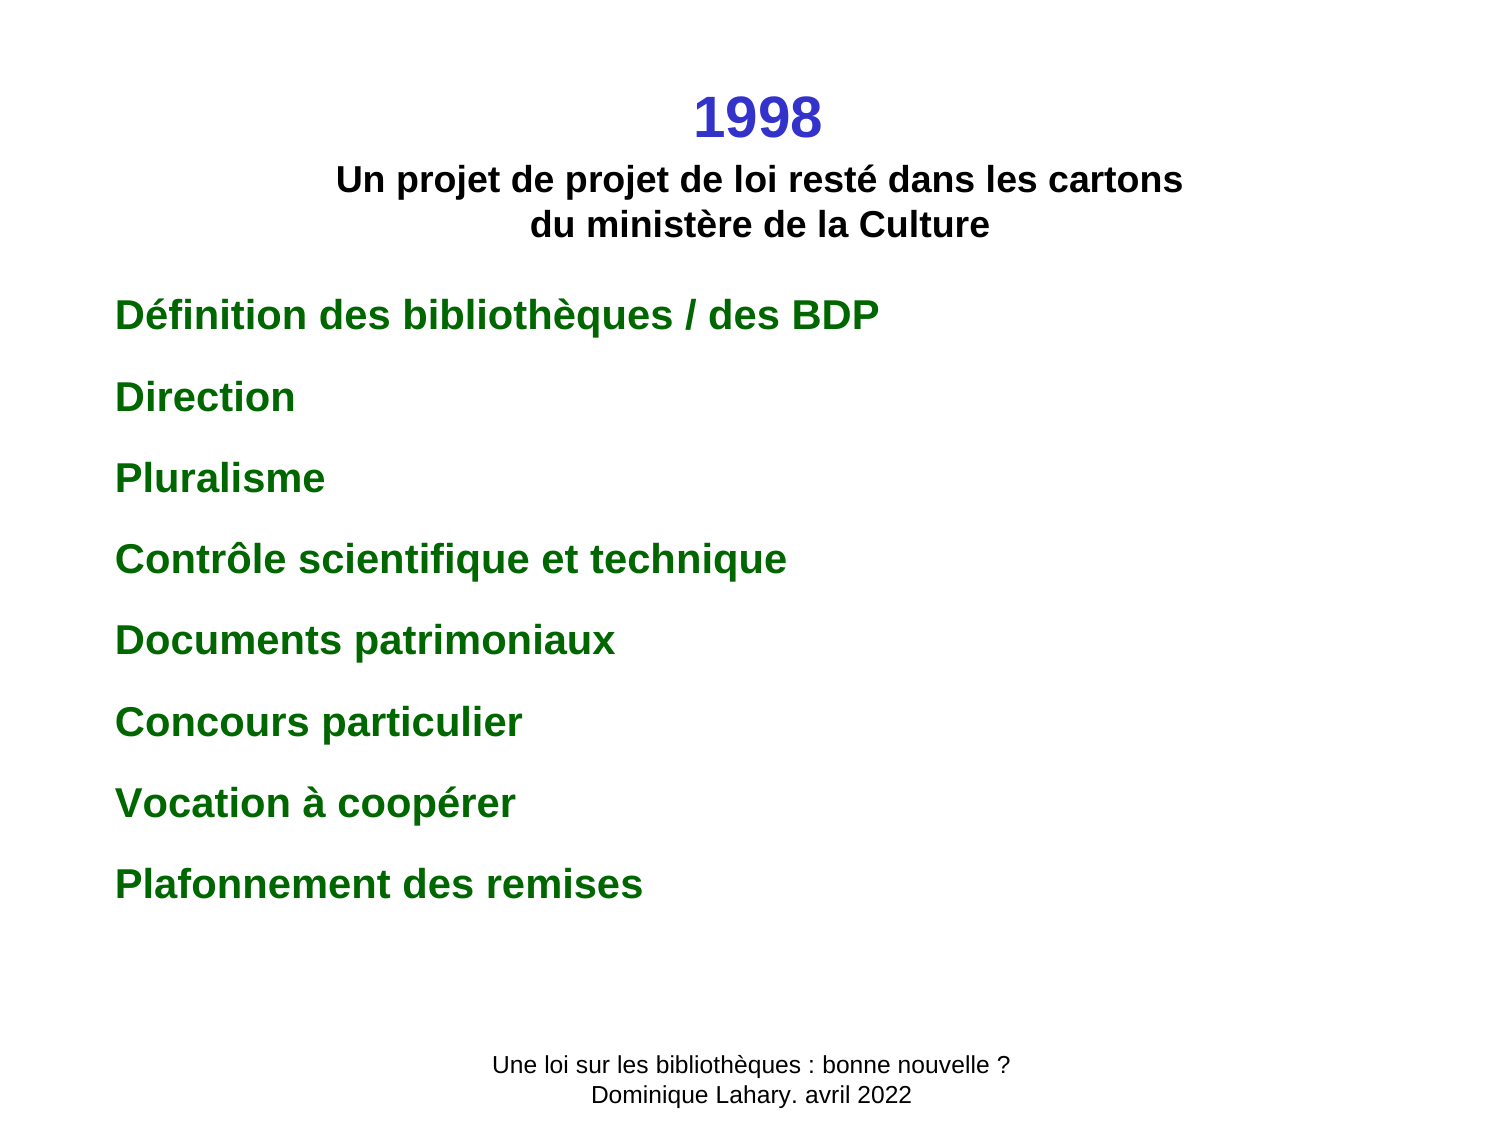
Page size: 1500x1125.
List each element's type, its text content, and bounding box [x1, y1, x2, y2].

title 1998 [64, 54, 1453, 173]
text_box Un projet de projet de loi resté dans les cartons du ministère de la Culture [73, 147, 1447, 253]
text_box Une loi sur les bibliothèques : bonne nouvelle ? Dominique Lahary. avril 2022 [52, 1041, 1453, 1117]
text_box Définition des bibliothèques / des BDP Direction Pluralisme Contrôle scientifique et technique Documents patrimoniaux Concours particulier Vocation à coopérer Plafonnement des remises [100, 280, 1400, 915]
